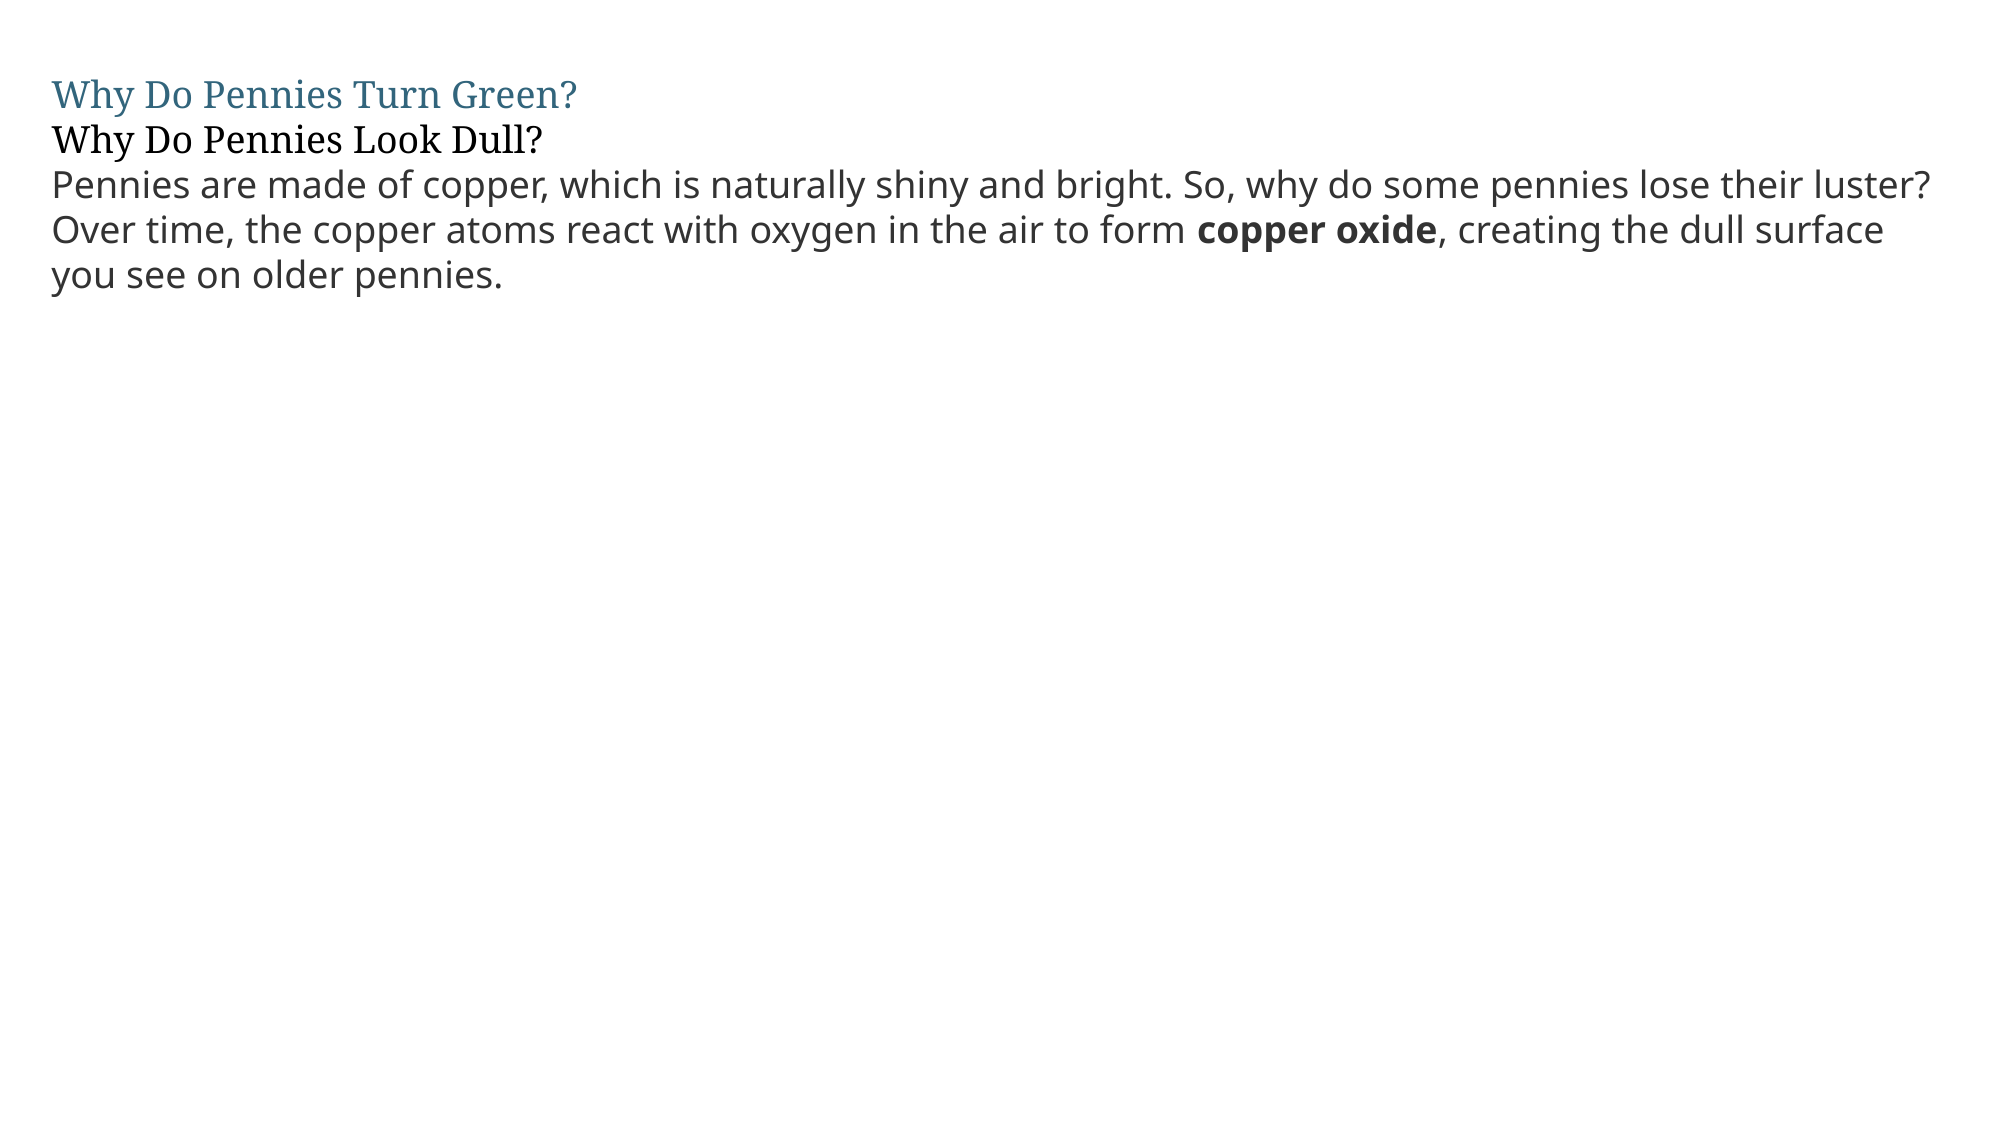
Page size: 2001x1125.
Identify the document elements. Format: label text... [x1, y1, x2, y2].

text_box Why Do Pennies Turn Green? Why Do Pennies Look Dull? Pennies are made of copper, which is naturally shiny and bright. So, why do some pennies lose their luster? Over time, the copper atoms react with oxygen in the air to form copper oxide, creating the dull surface you see on older pennies. [36, 63, 1964, 306]
